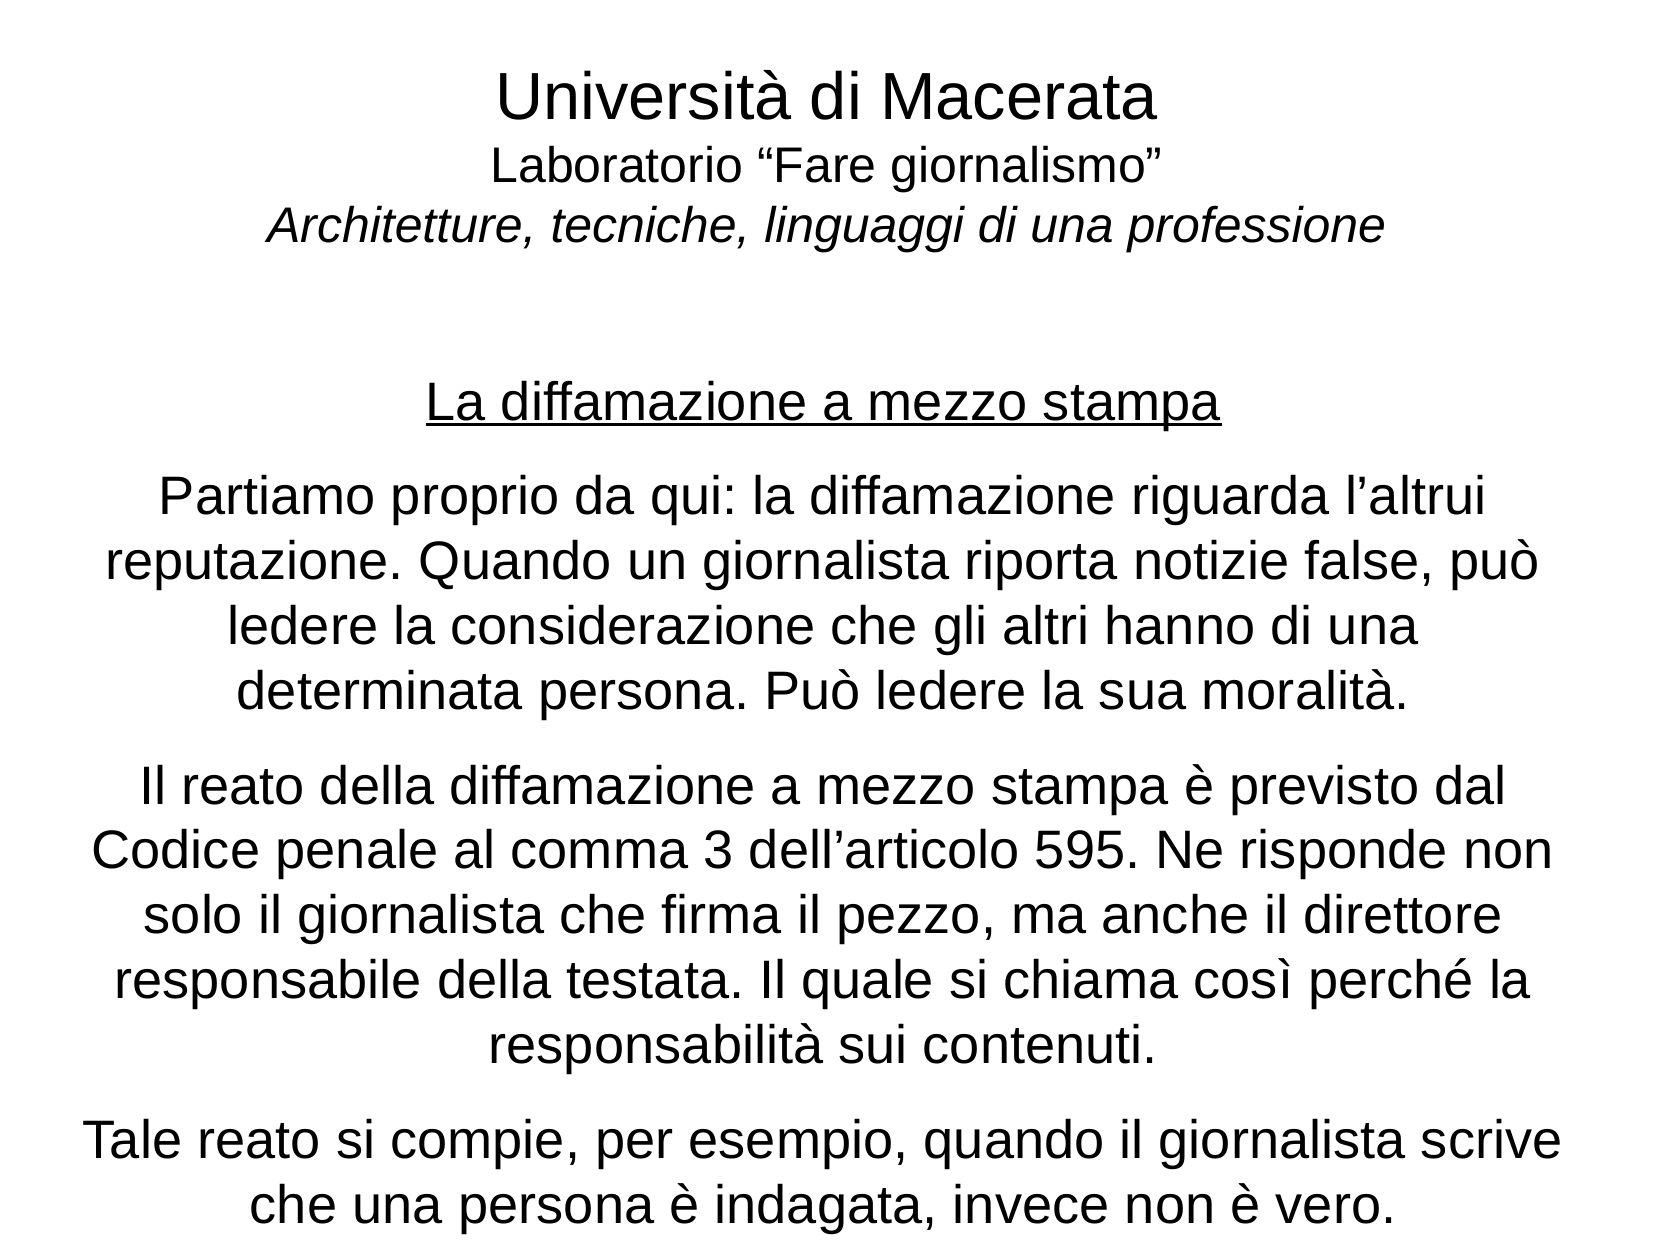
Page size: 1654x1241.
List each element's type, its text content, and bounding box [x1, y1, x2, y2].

title Università di Macerata Laboratorio “Fare giornalismo” Architetture, tecniche, linguaggi di una professione [82, 49, 1571, 257]
subtitle La diffamazione a mezzo stampa Partiamo proprio da qui: la diffamazione riguarda l’altrui reputazione. Quando un giornalista riporta notizie false, può ledere la considerazione che gli altri hanno di una determinata persona. Può ledere la sua moralità. Il reato della diffamazione a mezzo stampa è previsto dal Codice penale al comma 3 dell’articolo 595. Ne risponde non solo il giornalista che firma il pezzo, ma anche il direttore responsabile della testata. Il quale si chiama così perché la responsabilità sui contenuti. Tale reato si compie, per esempio, quando il giornalista scrive che una persona è indagata, invece non è vero. [82, 291, 1571, 1235]
